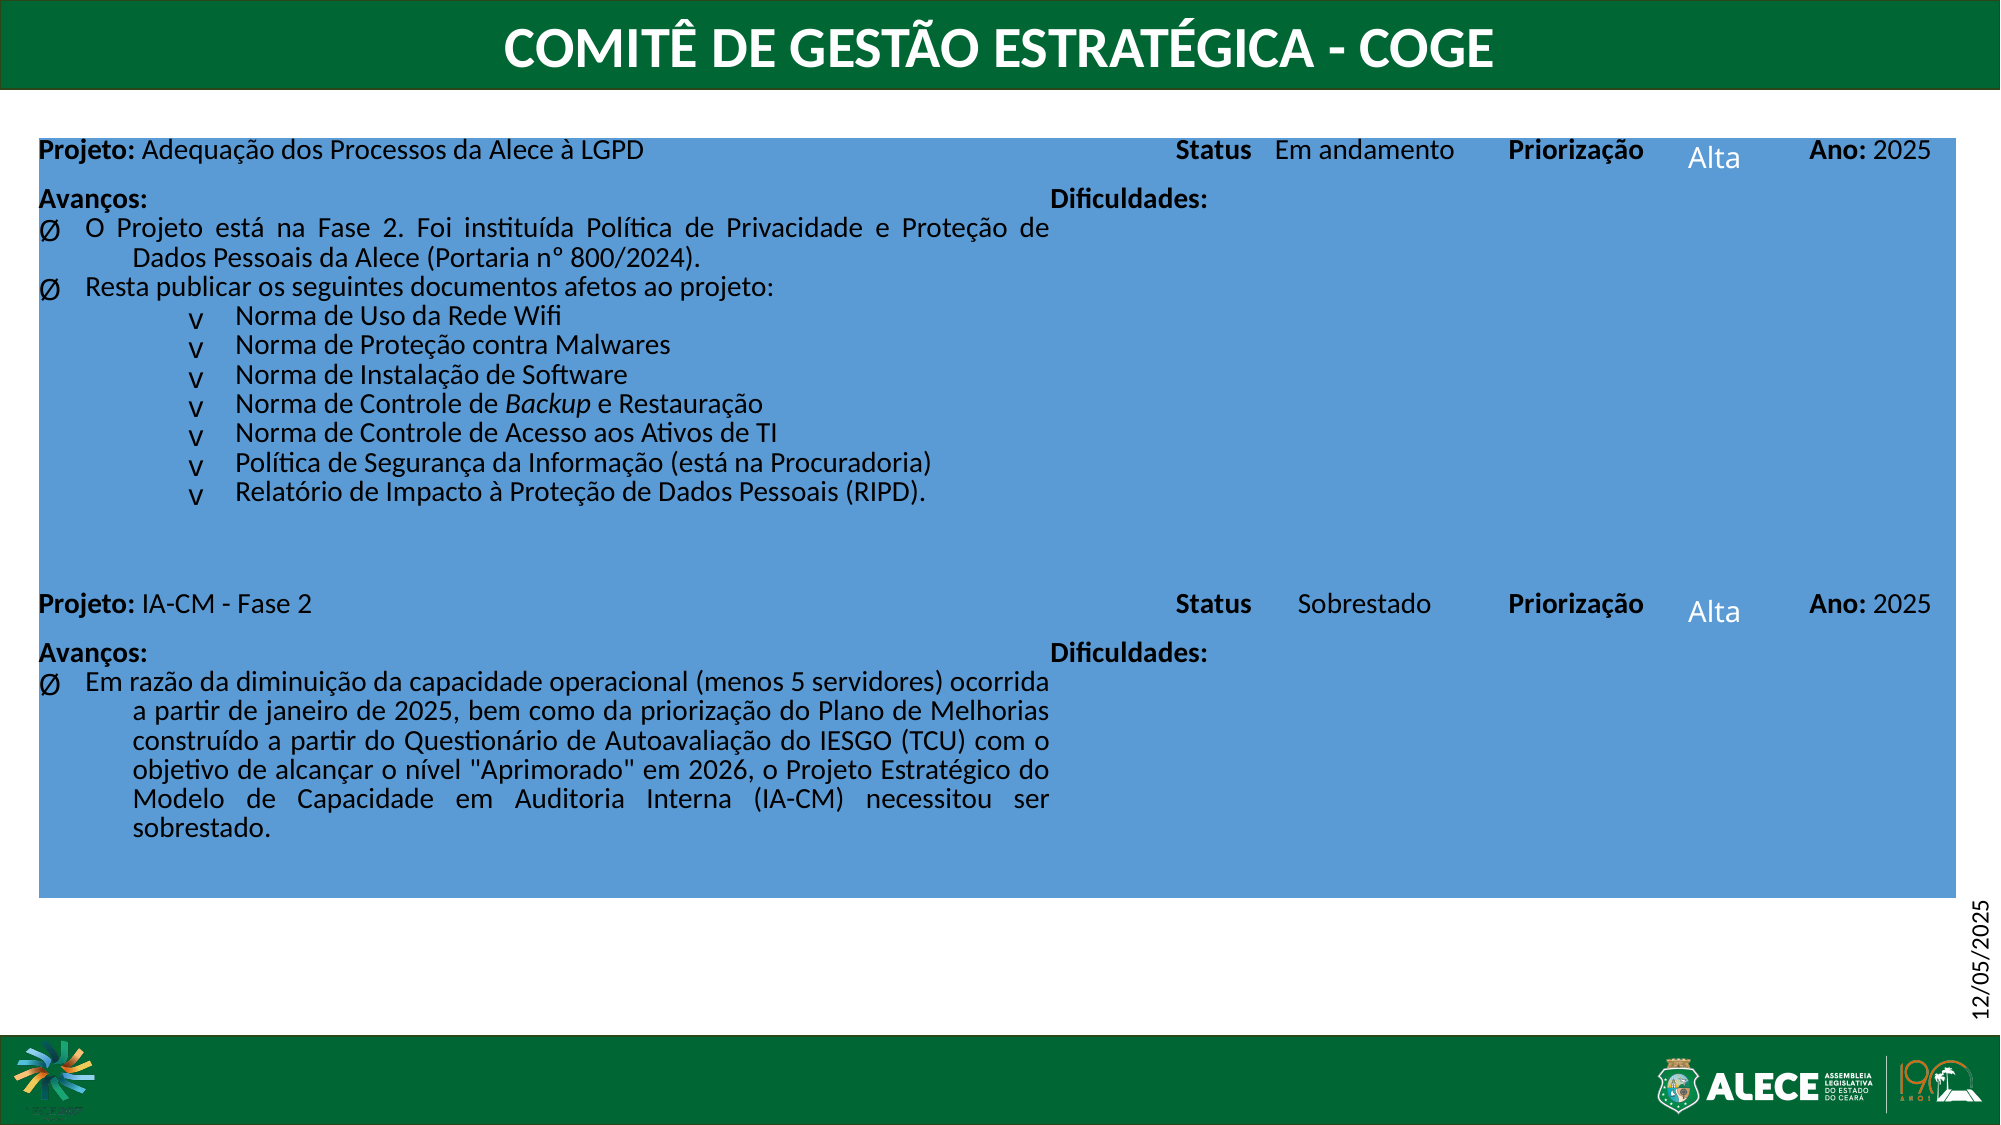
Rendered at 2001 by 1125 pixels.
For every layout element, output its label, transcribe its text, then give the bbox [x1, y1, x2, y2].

table_cell Sobrestado [1252, 591, 1478, 640]
table_cell Avanços: O Projeto está na Fase 2. Foi instituída Política de Privacidade e Proteção de Dados Pessoais da Alece (Portaria nº 800/2024). Resta publicar os seguintes documentos afetos ao projeto: Norma de Uso da Rede Wifi ⁠Norma de Proteção contra Malwares ⁠Norma de Instalação de Software Norma de Controle de Backup e Restauração Norma de Controle de Acesso aos Ativos de TI Política de Segurança da Informação (está na Procuradoria) Relatório de Impacto à Proteção de Dados Pessoais (RIPD). [39, 187, 1050, 591]
table_cell Status [1118, 591, 1252, 640]
table_cell Dificuldades: [1050, 640, 1956, 898]
table_header Projeto: Adequação dos Processos da Alece à LGPD [39, 138, 1118, 187]
table_header Ano: 2025 [1785, 138, 1956, 187]
table_cell Projeto: IA-CM - Fase 2 [39, 591, 1118, 640]
table_cell Alta [1644, 591, 1785, 640]
table_cell Ano: 2025 [1785, 591, 1956, 640]
table_cell Dificuldades: [1050, 187, 1956, 591]
table_header Status [1118, 138, 1252, 187]
table_header Alta [1644, 138, 1785, 187]
text_box COMITÊ DE GESTÃO ESTRATÉGICA - COGE [0, 0, 2000, 89]
table_cell Priorização [1478, 591, 1644, 640]
text_box [0, 1036, 1625, 1125]
picture [1625, 982, 2000, 1125]
table_header Em andamento [1252, 138, 1478, 187]
table_cell Avanços: Em razão da diminuição da capacidade operacional (menos 5 servidores) ocorrida a partir de janeiro de 2025, bem como da priorização do Plano de Melhorias construído a partir do Questionário de Autoavaliação do IESGO (TCU) com o objetivo de alcançar o nível "Aprimorado" em 2026, o Projeto Estratégico do Modelo de Capacidade em Auditoria Interna (IA-CM) necessitou ser sobrestado. [39, 640, 1050, 898]
table_header Priorização [1478, 138, 1644, 187]
text_box 12/05/2025 [1956, 883, 2000, 982]
